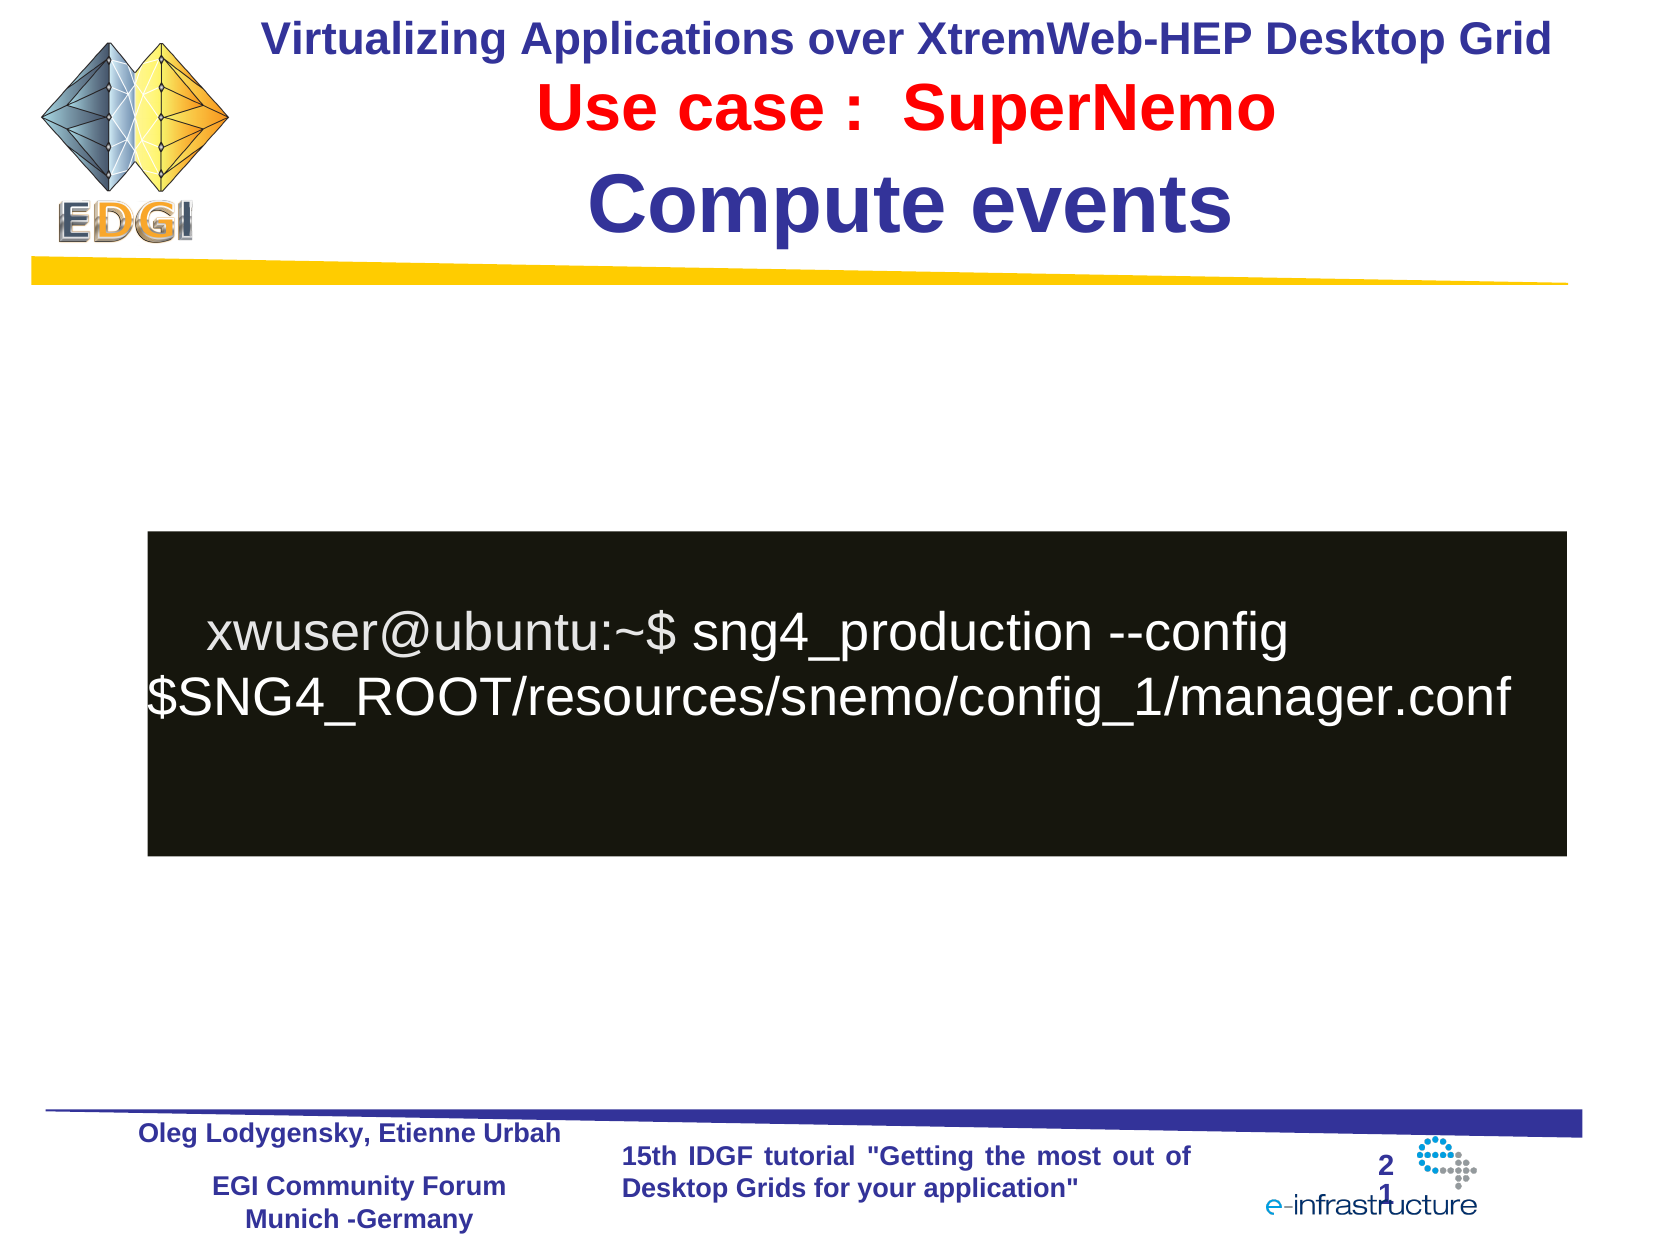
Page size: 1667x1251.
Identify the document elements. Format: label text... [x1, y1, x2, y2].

text_box xwuser@ubuntu:~$ sng4_production --config $SNG4_ROOT/resources/snemo/config_1/manager.conf [147, 531, 1567, 857]
picture [1266, 1136, 1477, 1215]
text_box Virtualizing Applications over XtremWeb-HEP Desktop Grid Use case : SuperNemo Compute events [227, 16, 1595, 242]
picture [31, 37, 238, 249]
